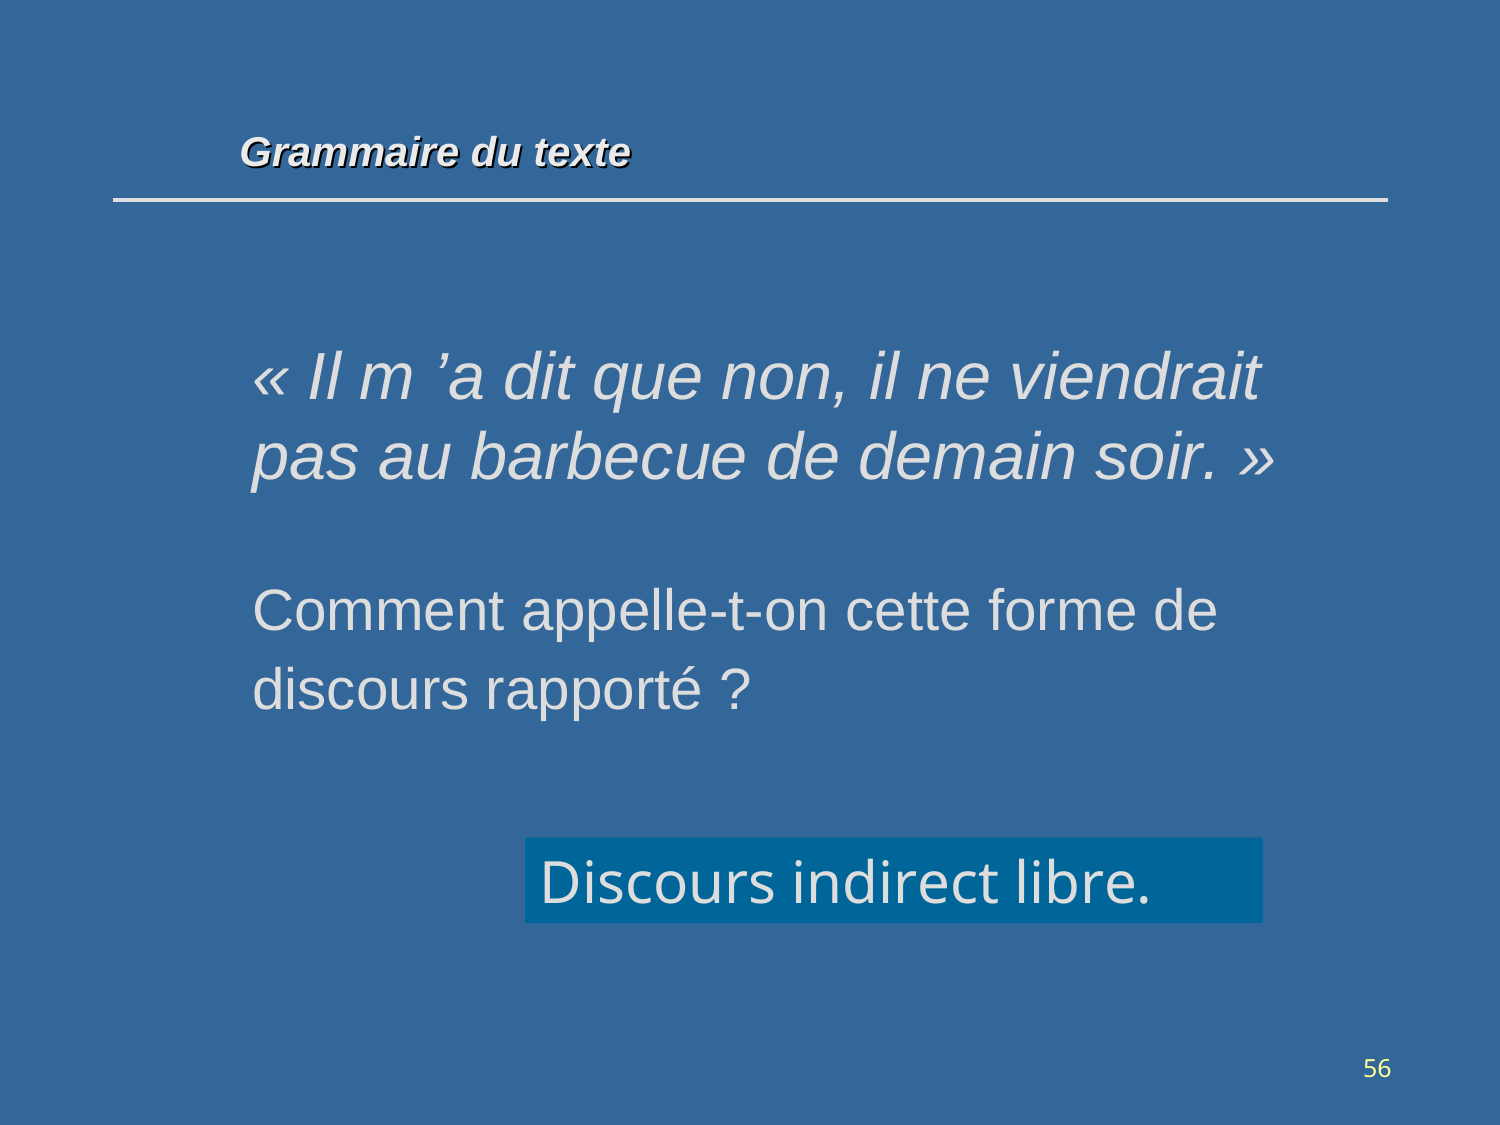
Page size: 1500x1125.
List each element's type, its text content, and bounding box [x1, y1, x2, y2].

text_box Grammaire du texte [224, 116, 647, 183]
text_box « Il m ’a dit que non, il ne viendrait pas au barbecue de demain soir. » Comment appelle-t-on cette forme de discours rapporté ? [237, 324, 1375, 731]
text_box Discours indirect libre. [525, 837, 1263, 923]
